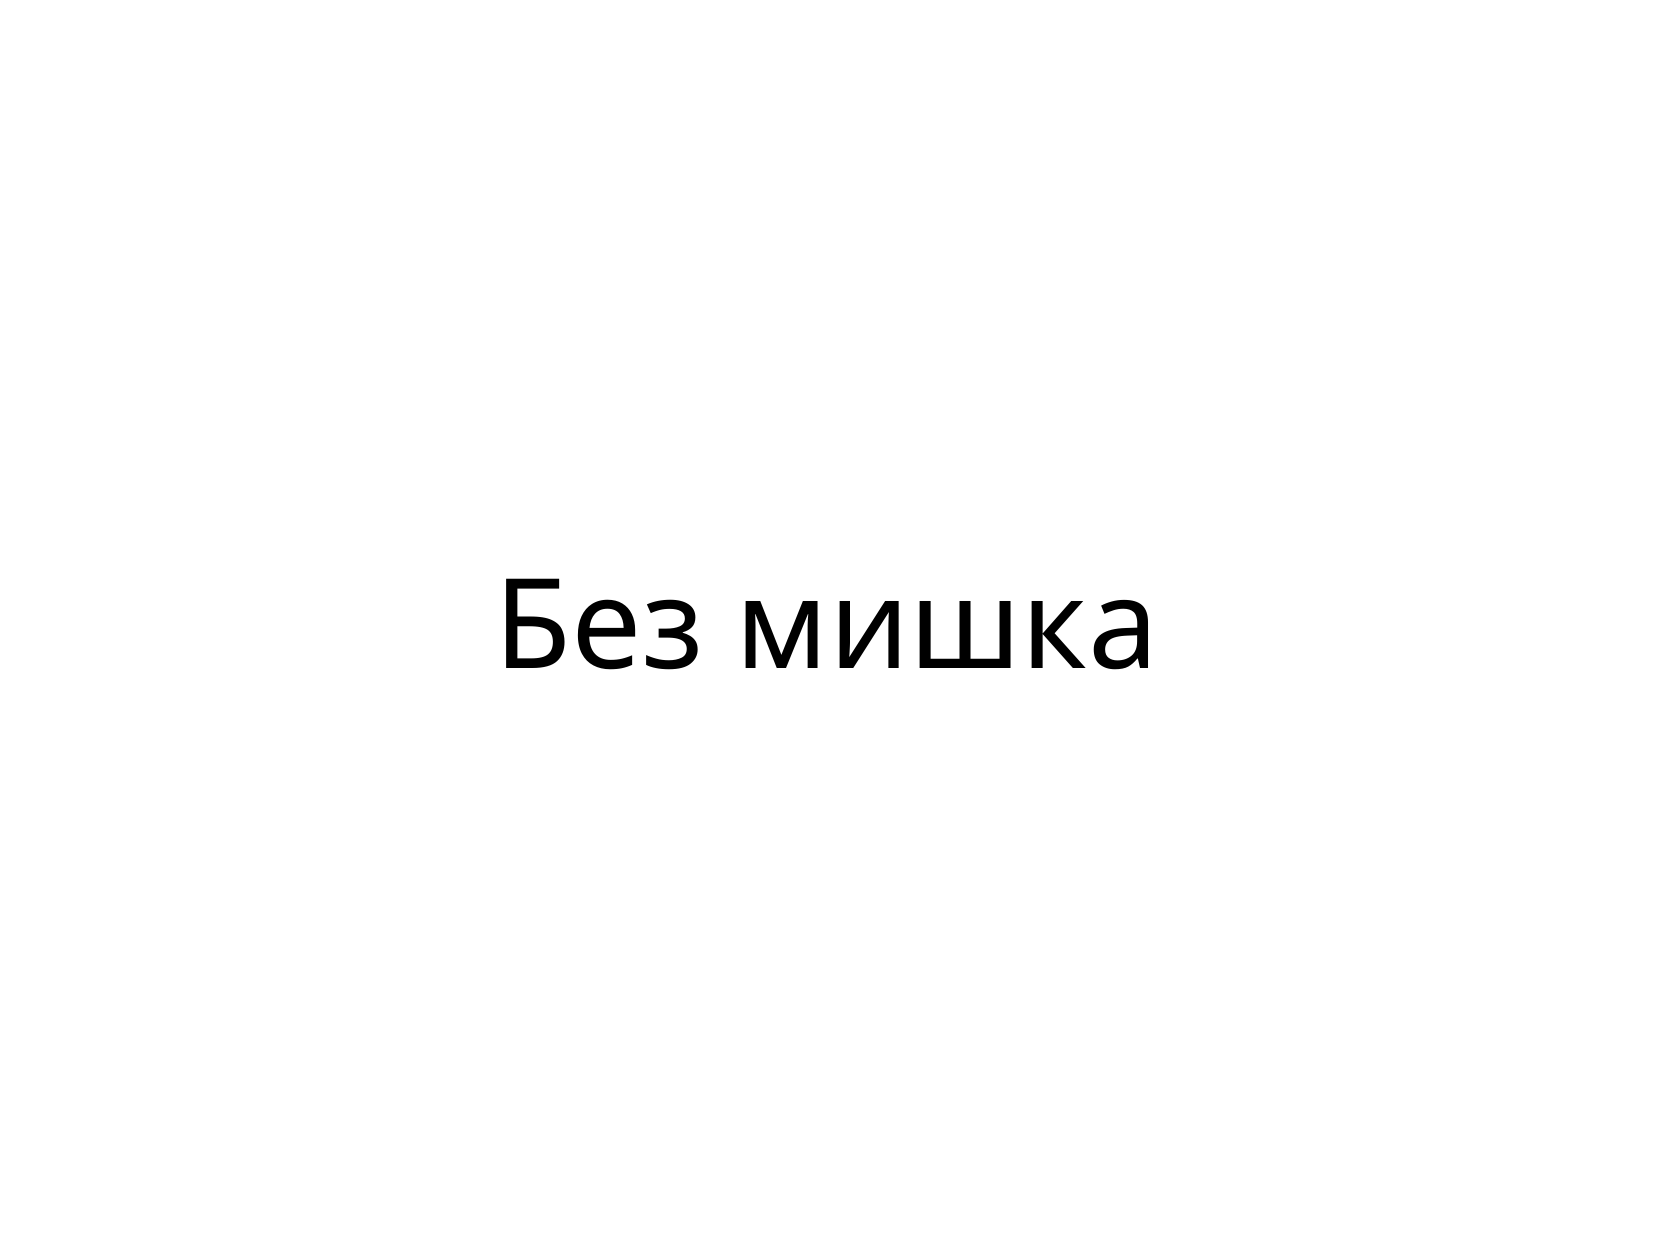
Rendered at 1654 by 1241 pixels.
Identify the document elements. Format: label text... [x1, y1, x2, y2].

text_box Без мишка [0, 0, 1654, 1241]
